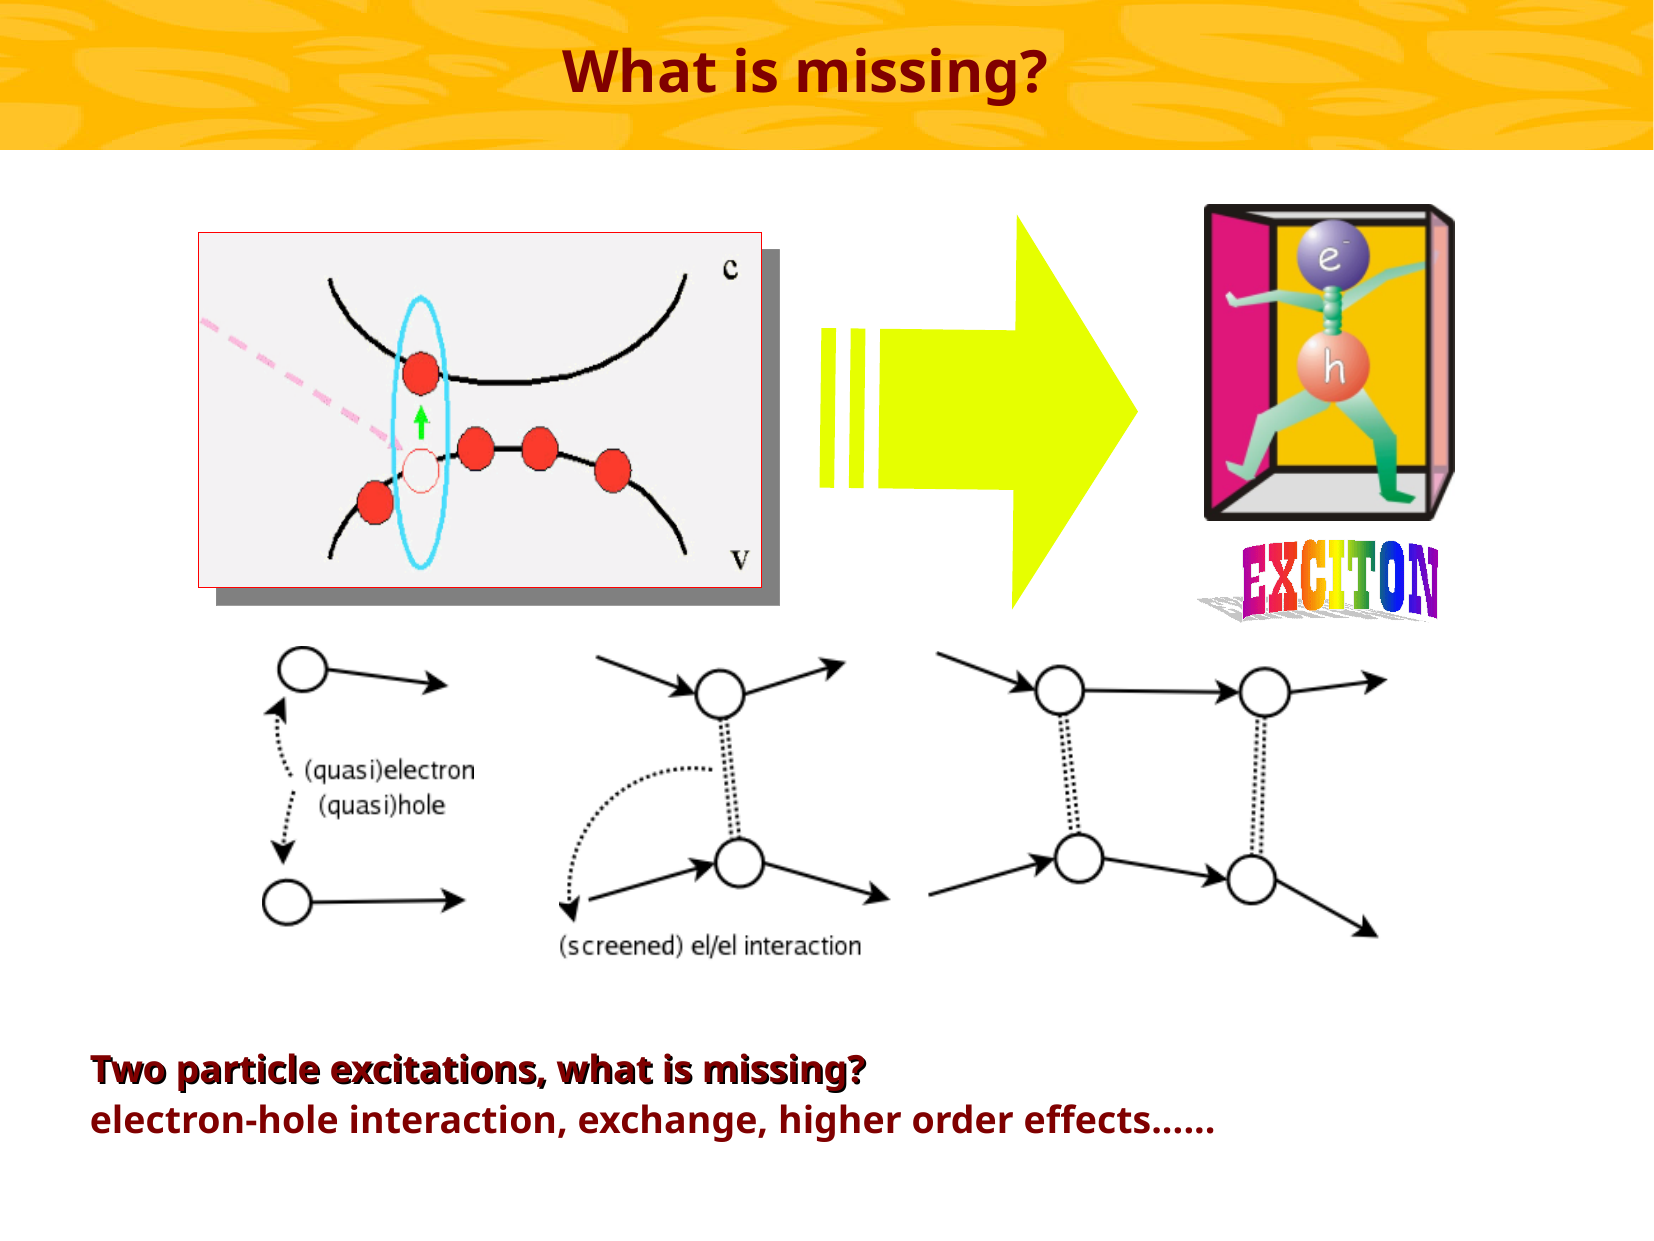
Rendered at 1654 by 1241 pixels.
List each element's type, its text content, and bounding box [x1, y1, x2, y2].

picture [262, 646, 474, 991]
text_box Two particle excitations, what is missing? electron-hole interaction, exchange, higher order effects...... [75, 1035, 1544, 1173]
text_box [848, 328, 866, 489]
text_box [819, 328, 837, 488]
picture [559, 645, 896, 971]
picture [1195, 538, 1439, 624]
picture [0, 0, 1654, 150]
text_box What is missing? [53, 23, 1558, 134]
text_box [878, 214, 1138, 610]
picture [927, 651, 1391, 953]
picture [198, 232, 762, 588]
picture [1204, 204, 1455, 521]
